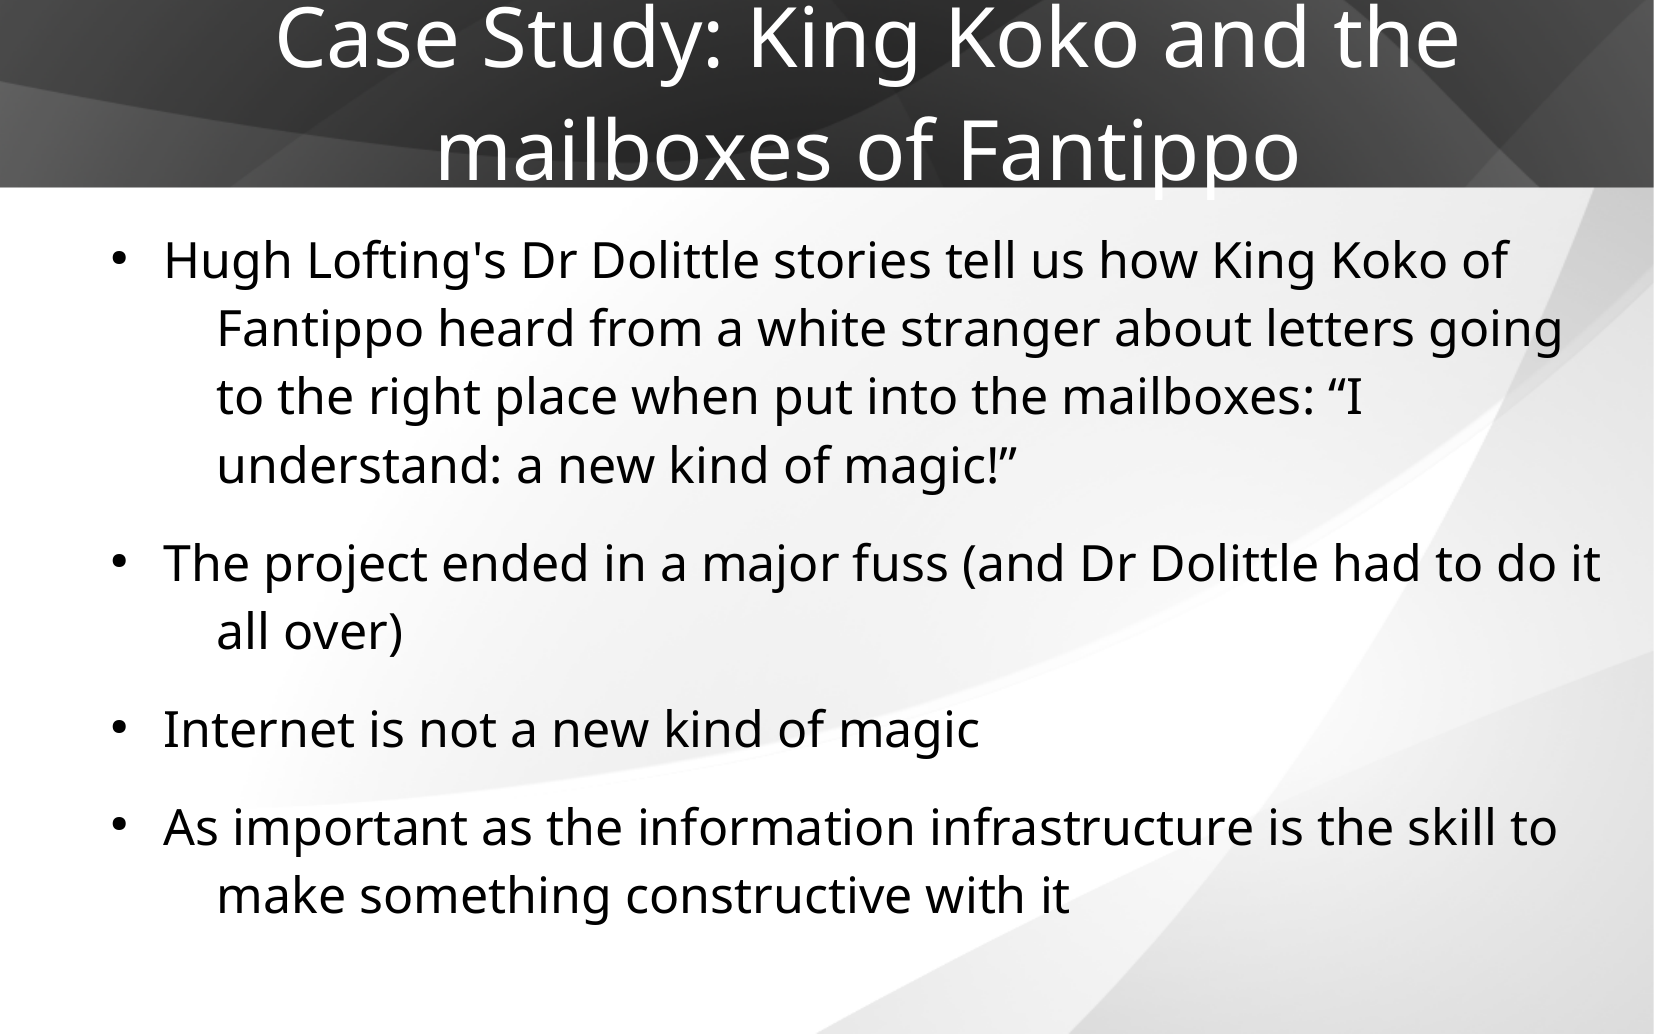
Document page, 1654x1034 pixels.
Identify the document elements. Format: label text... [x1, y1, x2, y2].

list Hugh Lofting's Dr Dolittle stories tell us how King Koko of Fantippo heard from a white stranger about letters going to the right place when put into the mailboxes: “I understand: a new kind of magic!” The project ended in a major fuss (and Dr Dolittle had to do it all over) Internet is not a new kind of magic As important as the information infrastructure is the skill to make something constructive with it [75, 225, 1613, 1013]
picture [0, 0, 1654, 1034]
title Case Study: King Koko and the mailboxes of Fantippo [124, 0, 1613, 202]
